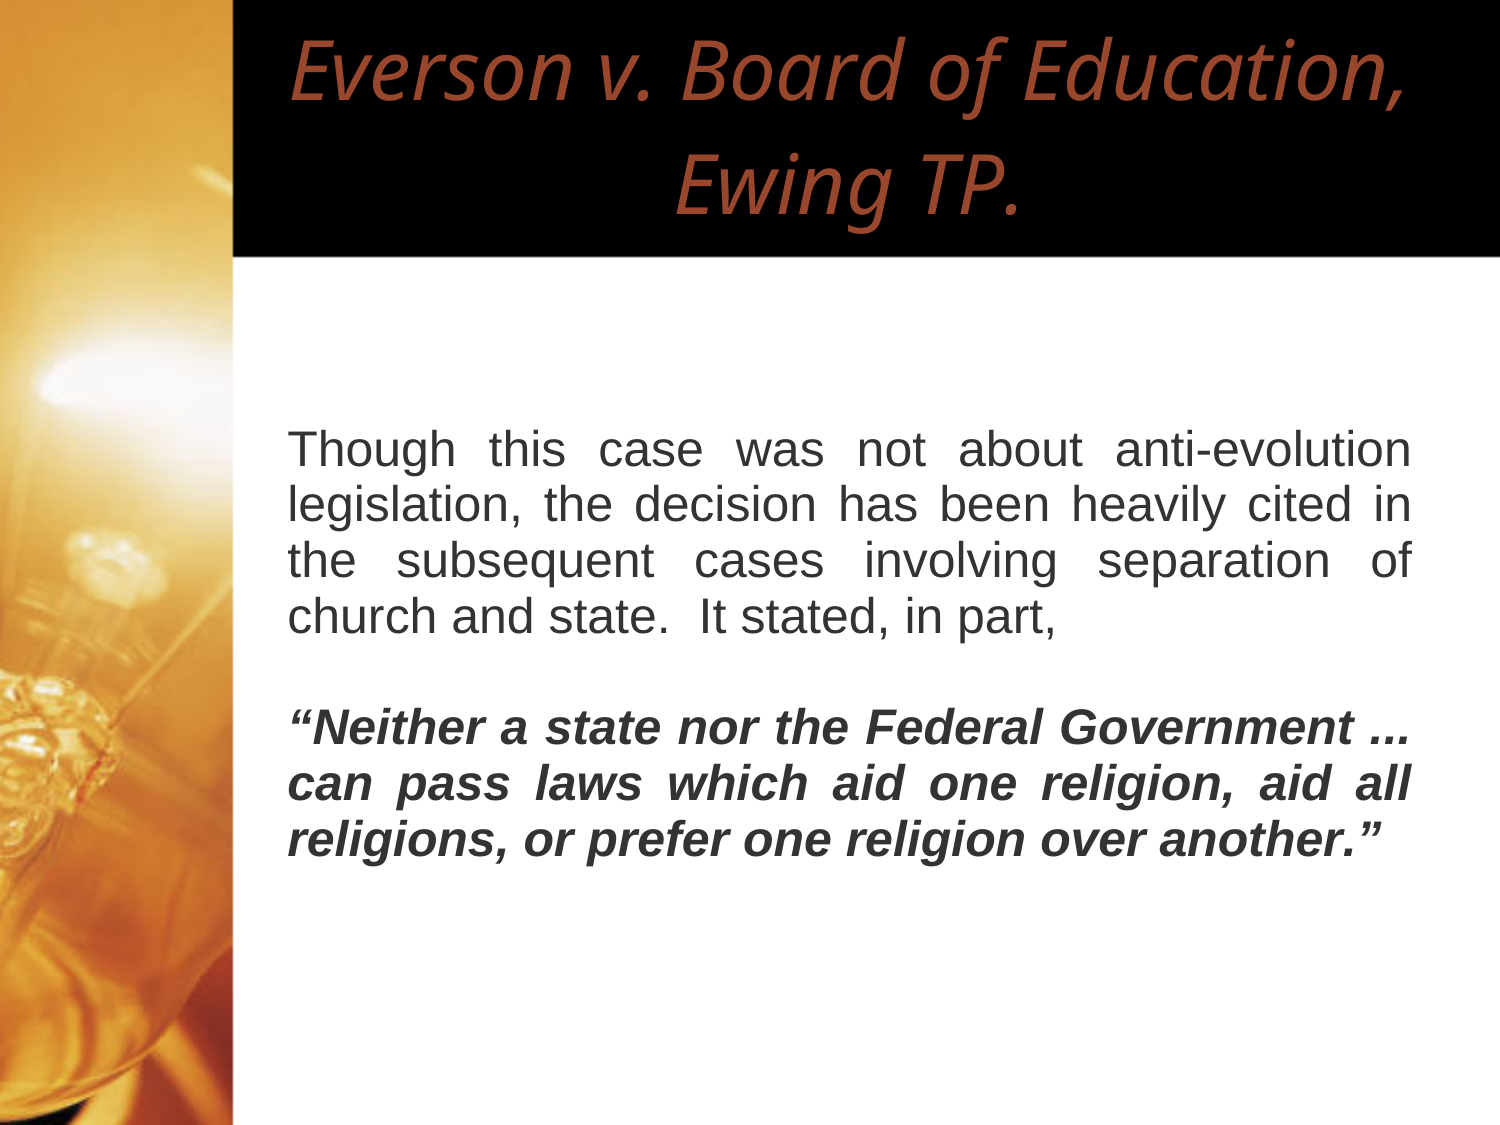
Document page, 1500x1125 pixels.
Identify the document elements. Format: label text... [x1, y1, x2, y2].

title Everson v. Board of Education, Ewing TP. [287, 7, 1413, 243]
subtitle Though this case was not about anti-evolution legislation, the decision has been heavily cited in the subsequent cases involving separation of church and state. It stated, in part, “Neither a state nor the Federal Government ... can pass laws which aid one religion, aid all religions, or prefer one religion over another.” [287, 287, 1413, 1001]
picture [0, 0, 1500, 1125]
